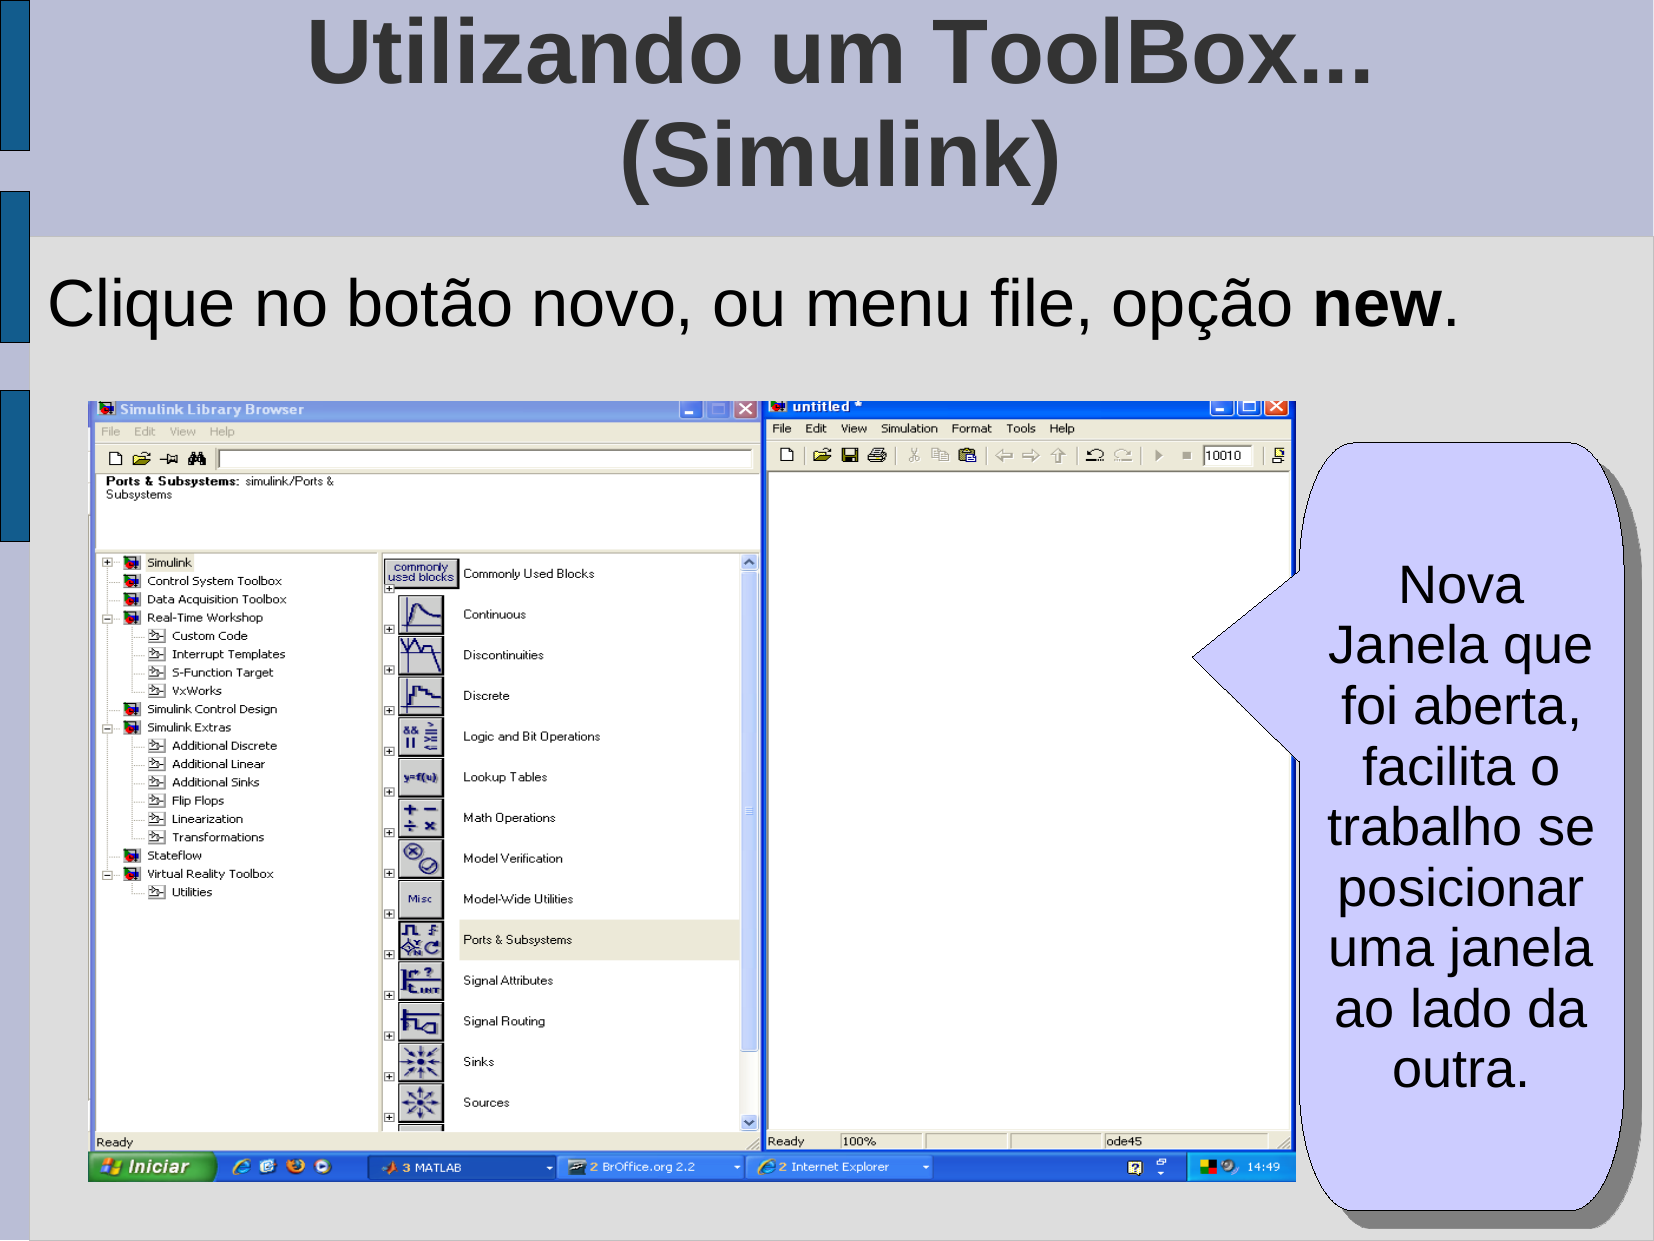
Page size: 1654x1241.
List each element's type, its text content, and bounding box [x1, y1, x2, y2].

list Clique no botão novo, ou menu file, opção new. [29, 265, 1654, 1196]
text_box Nova Janela que foi aberta, facilita o trabalho se posicionar uma janela ao lado da outra. [1192, 442, 1625, 1211]
title Utilizando um ToolBox... (Simulink) [29, 1, 1654, 207]
picture [88, 401, 1296, 1182]
